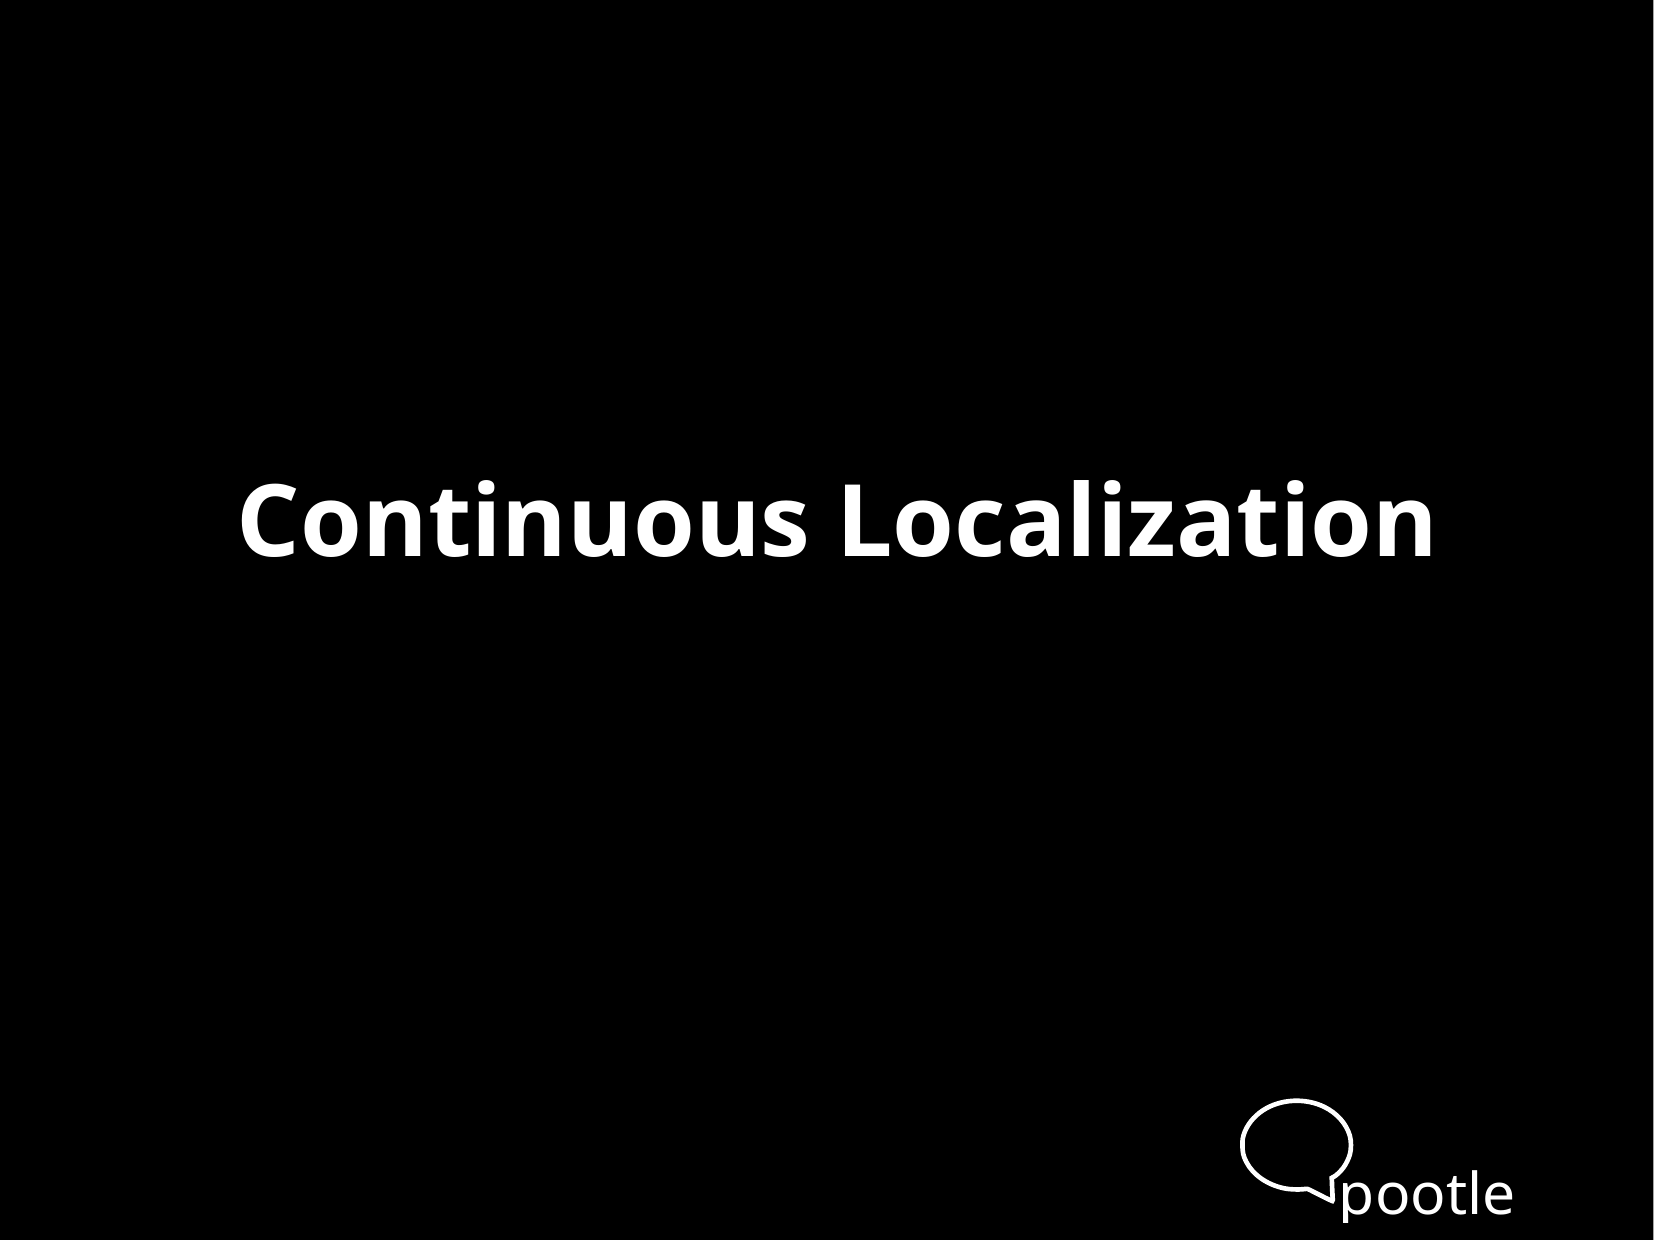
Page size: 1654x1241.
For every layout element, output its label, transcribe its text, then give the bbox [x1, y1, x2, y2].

subtitle Continuous Localization [177, 271, 1500, 855]
